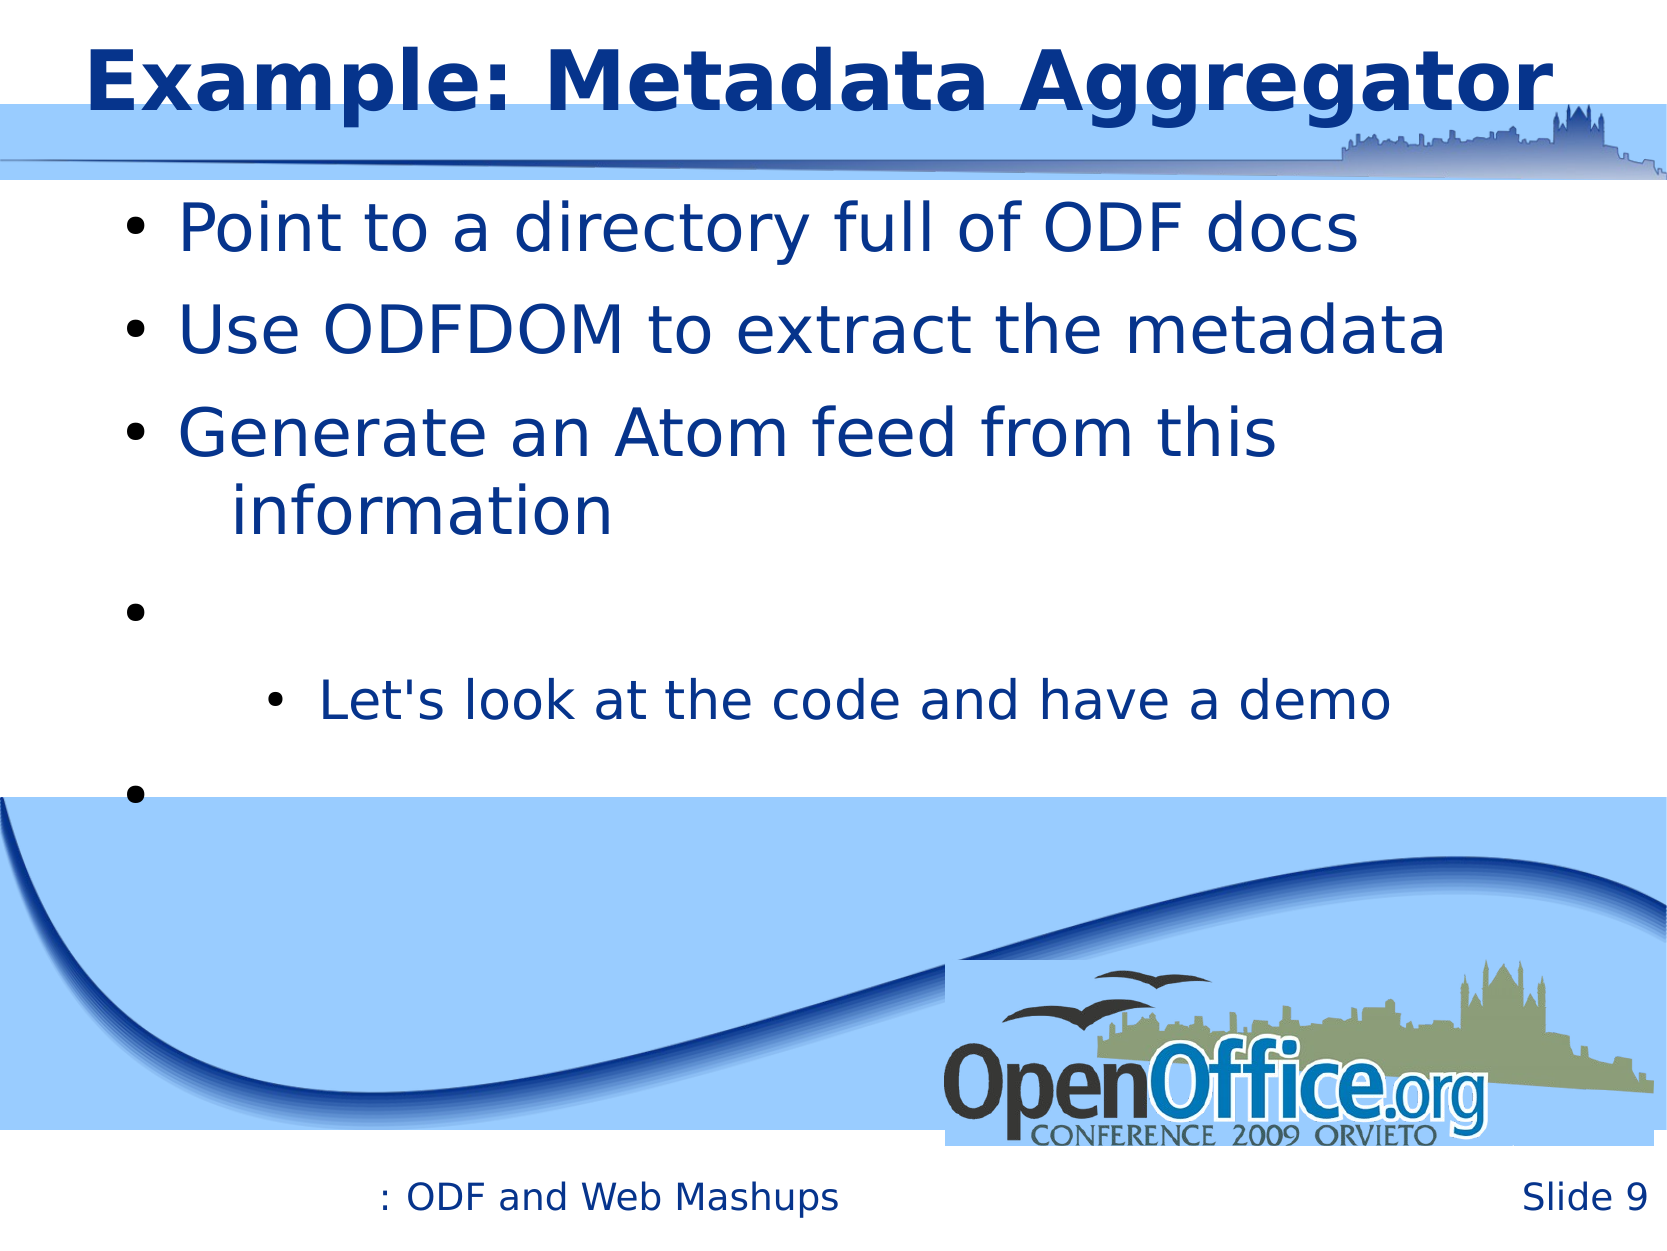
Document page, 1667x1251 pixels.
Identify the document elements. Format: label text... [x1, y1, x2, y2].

picture [1168, 1103, 1194, 1111]
picture [0, 104, 1667, 180]
list Point to a directory full of ODF docs Use ODFDOM to extract the metadata Generate an Atom feed from this information Let's look at the code and have a demo [88, 188, 1589, 1103]
title Example: Metadata Aggregator [83, 33, 1634, 131]
picture [0, 797, 1667, 1146]
